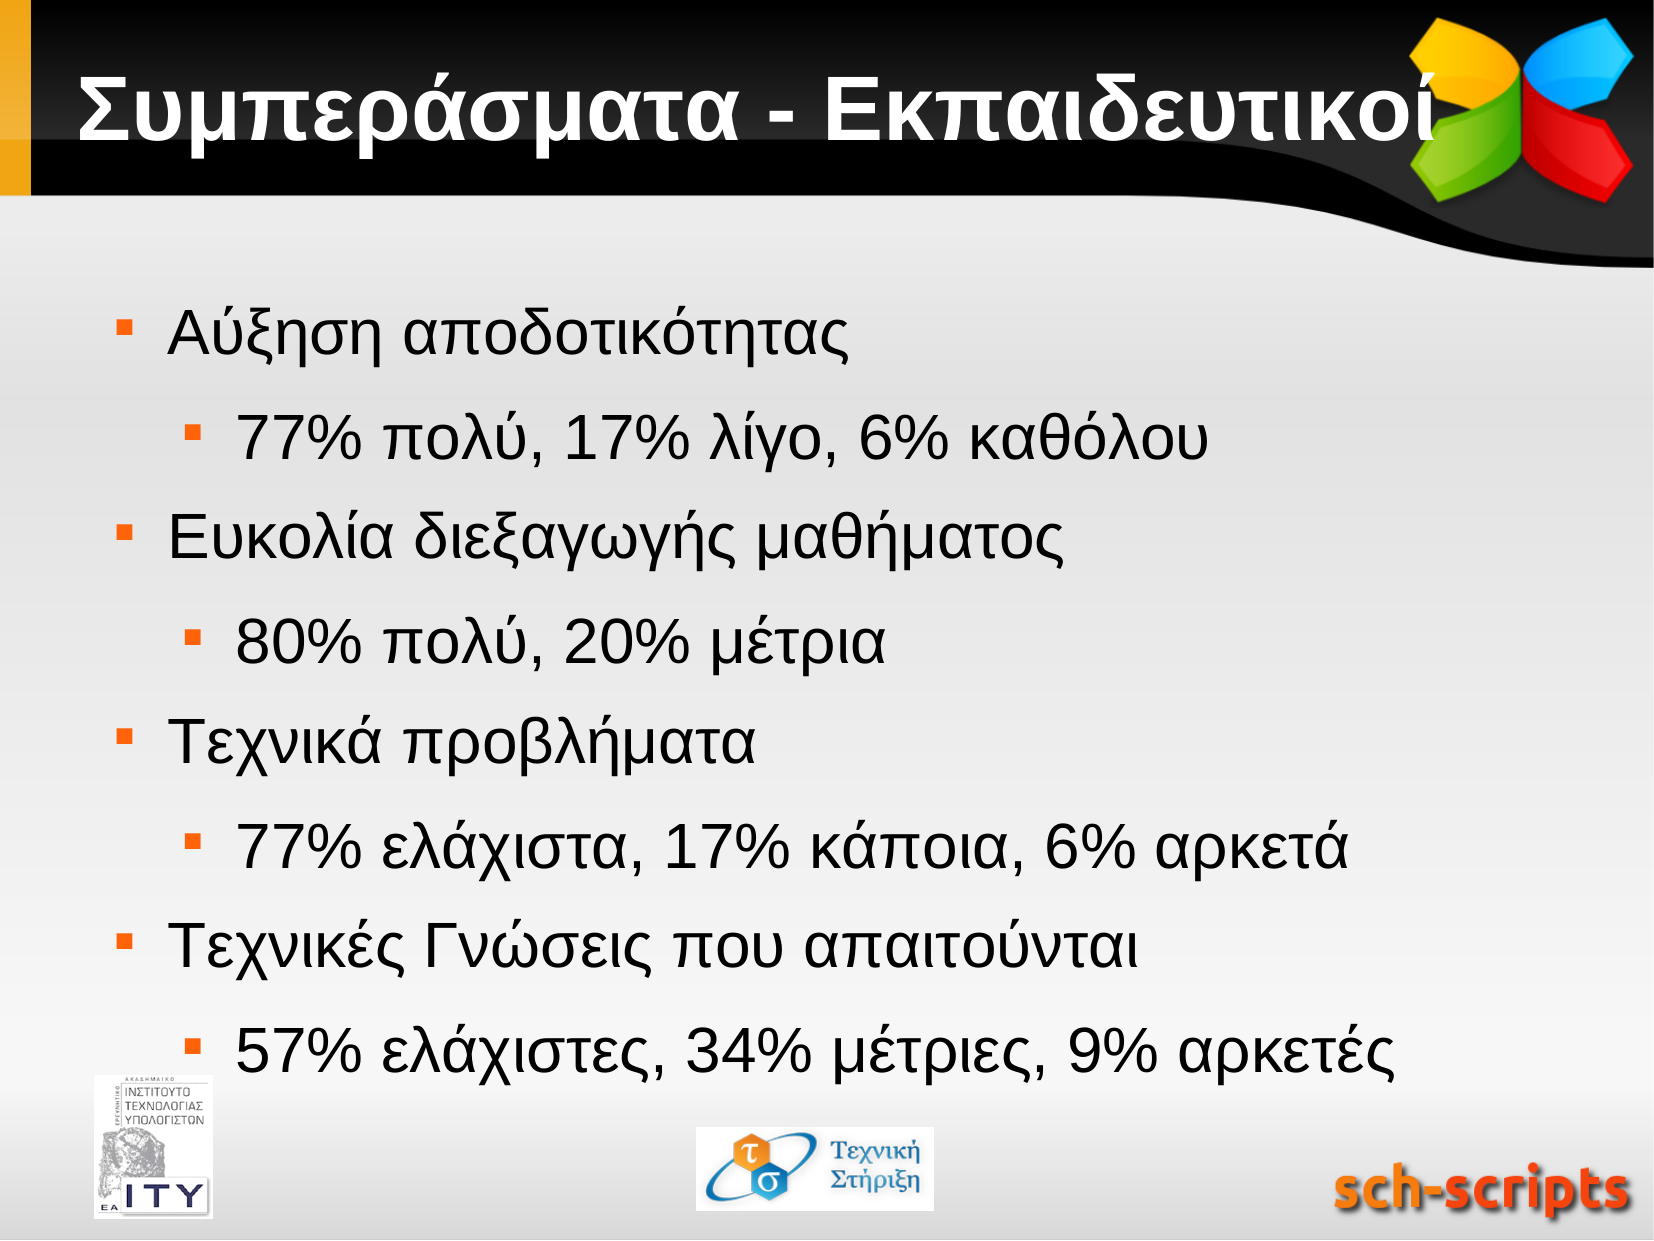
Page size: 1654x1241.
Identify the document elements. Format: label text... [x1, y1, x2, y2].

list Αύξηση αποδοτικότητας 77% πολύ, 17% λίγο, 6% καθόλου Ευκολία διεξαγωγής μαθήματος 80% πολύ, 20% μέτρια Τεχνικά προβλήματα 77% ελάχιστα, 17% κάποια, 6% αρκετά Τεχνικές Γνώσεις που απαιτούνται 57% ελάχιστες, 34% μέτριες, 9% αρκετές [82, 290, 1571, 1094]
title Συμπεράσματα - Εκπαιδευτικοί [76, 48, 1565, 159]
picture [0, 0, 1654, 1241]
